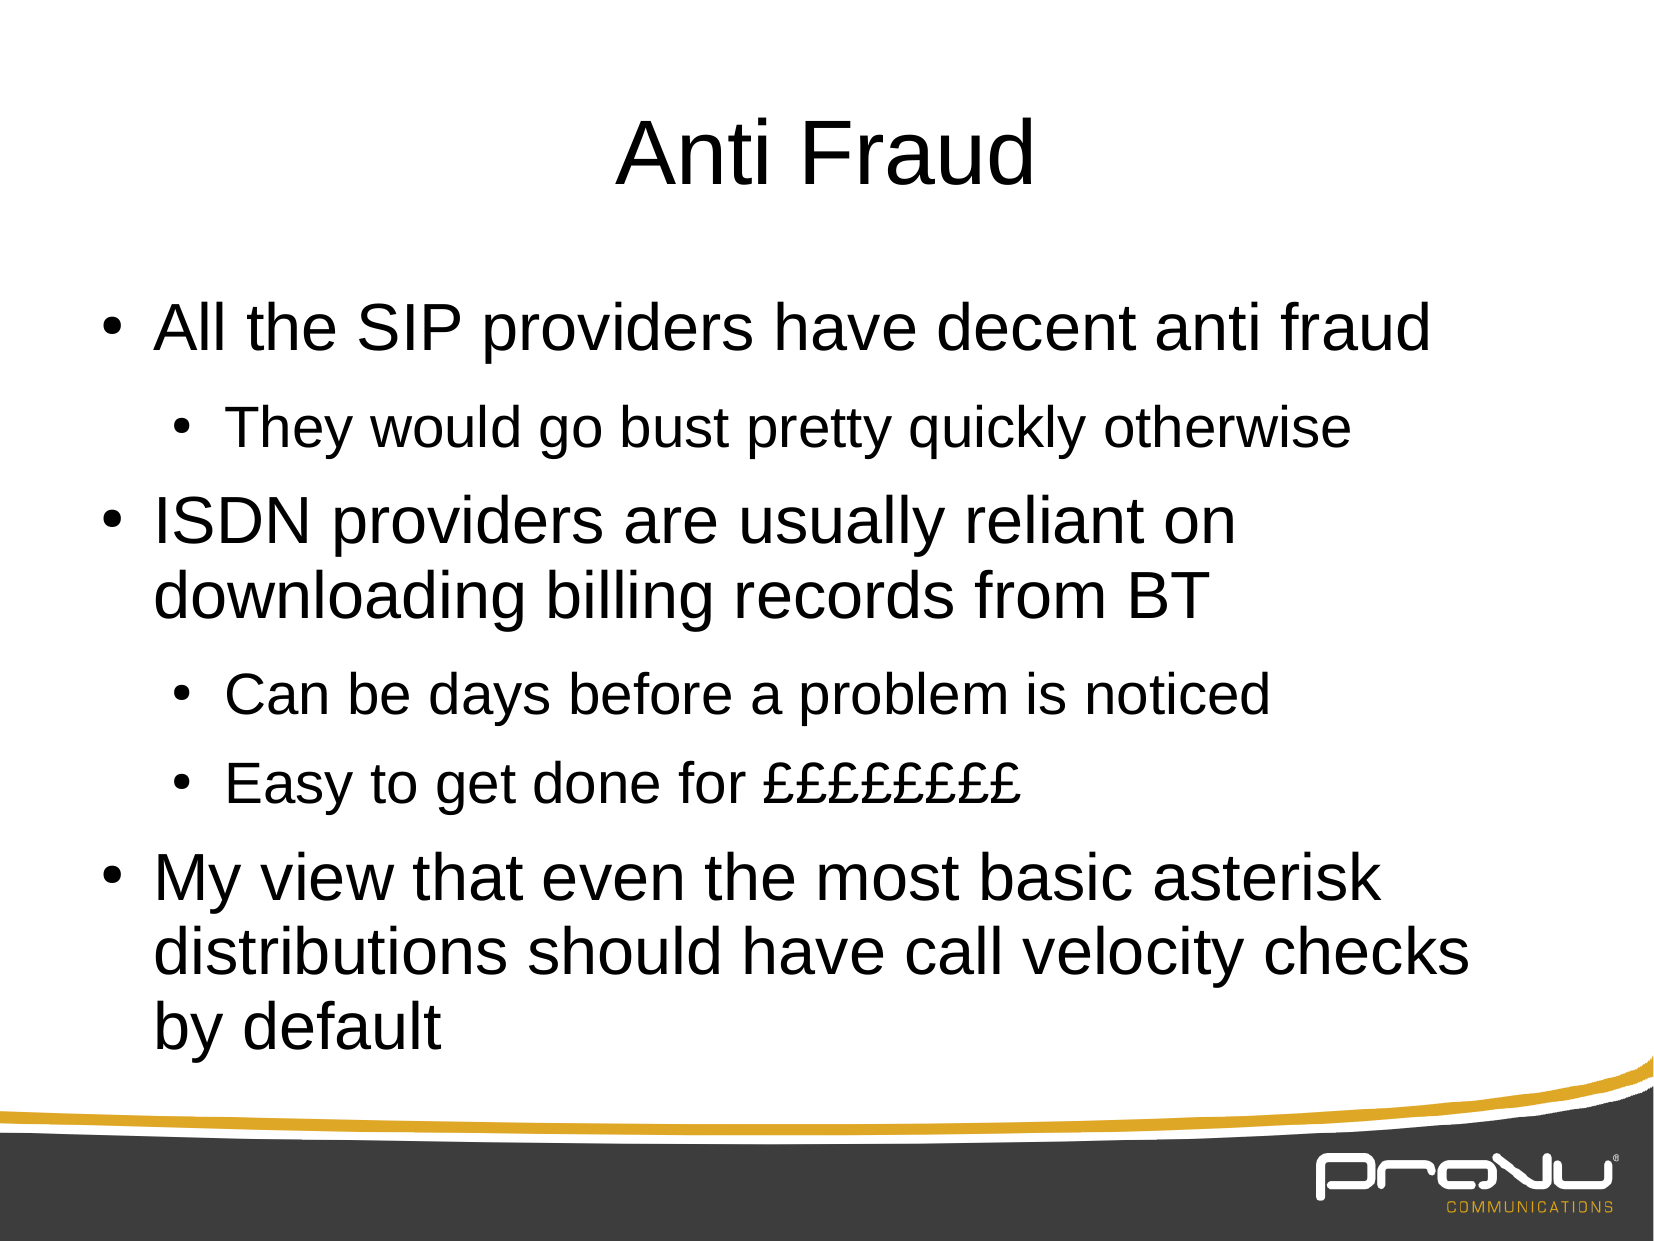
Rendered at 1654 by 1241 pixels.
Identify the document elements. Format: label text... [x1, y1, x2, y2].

title Anti Fraud [82, 49, 1571, 257]
picture [0, 1039, 1654, 1241]
list All the SIP providers have decent anti fraud They would go bust pretty quickly otherwise ISDN providers are usually reliant on downloading billing records from BT Can be days before a problem is noticed Easy to get done for ££££££££ My view that even the most basic asterisk distributions should have call velocity checks by default [82, 290, 1538, 1109]
